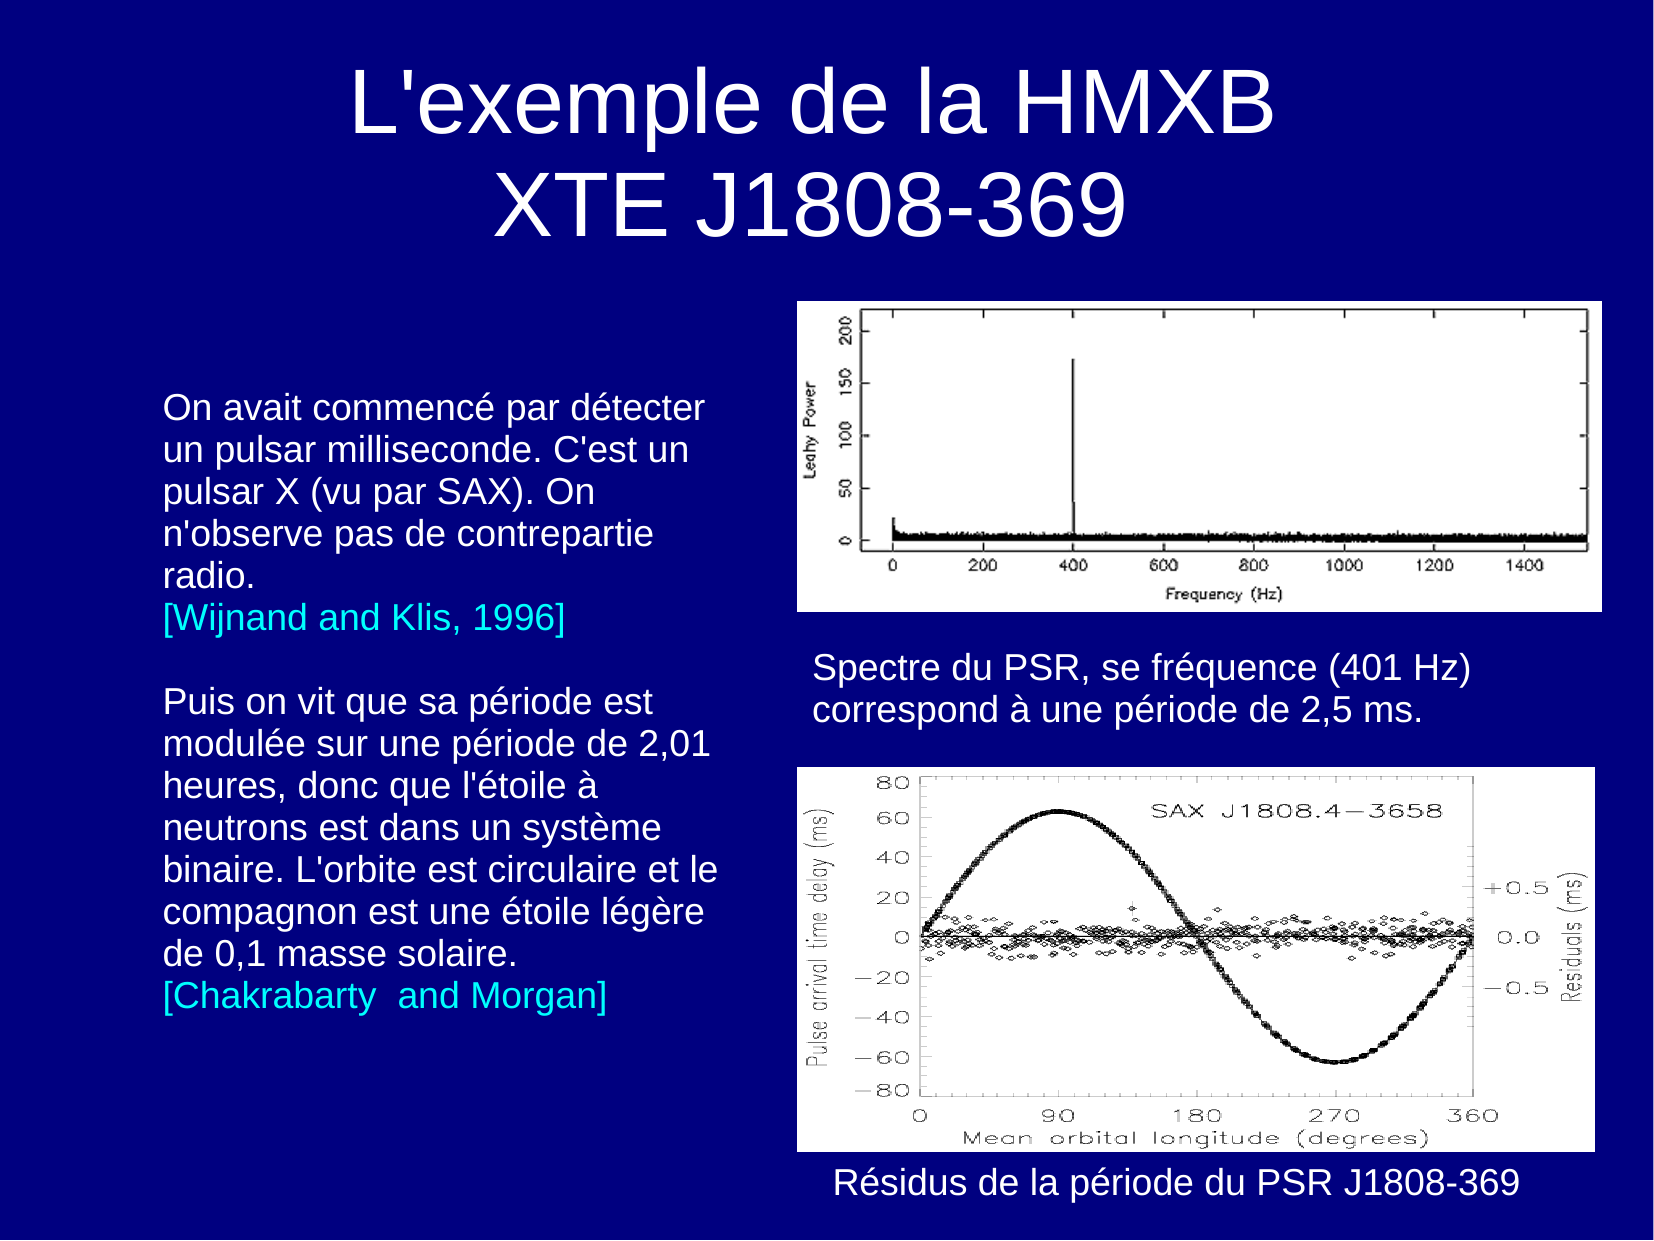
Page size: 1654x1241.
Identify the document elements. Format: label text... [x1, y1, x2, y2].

text_box Spectre du PSR, se fréquence (401 Hz) correspond à une période de 2,5 ms. [797, 639, 1498, 739]
text_box On avait commencé par détecter un pulsar milliseconde. C'est un pulsar X (vu par SAX). On n'observe pas de contrepartie radio. [Wijnand and Klis, 1996] Puis on vit que sa période est modulée sur une période de 2,01 heures, donc que l'étoile à neutrons est dans un système binaire. L'orbite est circulaire et le compagnon est une étoile légère de 0,1 masse solaire. [Chakrabarty and Morgan] [147, 295, 739, 1069]
picture [797, 767, 1595, 1152]
text_box Résidus de la période du PSR J1808-369 [817, 1153, 1536, 1211]
picture [797, 301, 1602, 612]
title L'exemple de la HMXB XTE J1808-369 [82, 49, 1571, 257]
